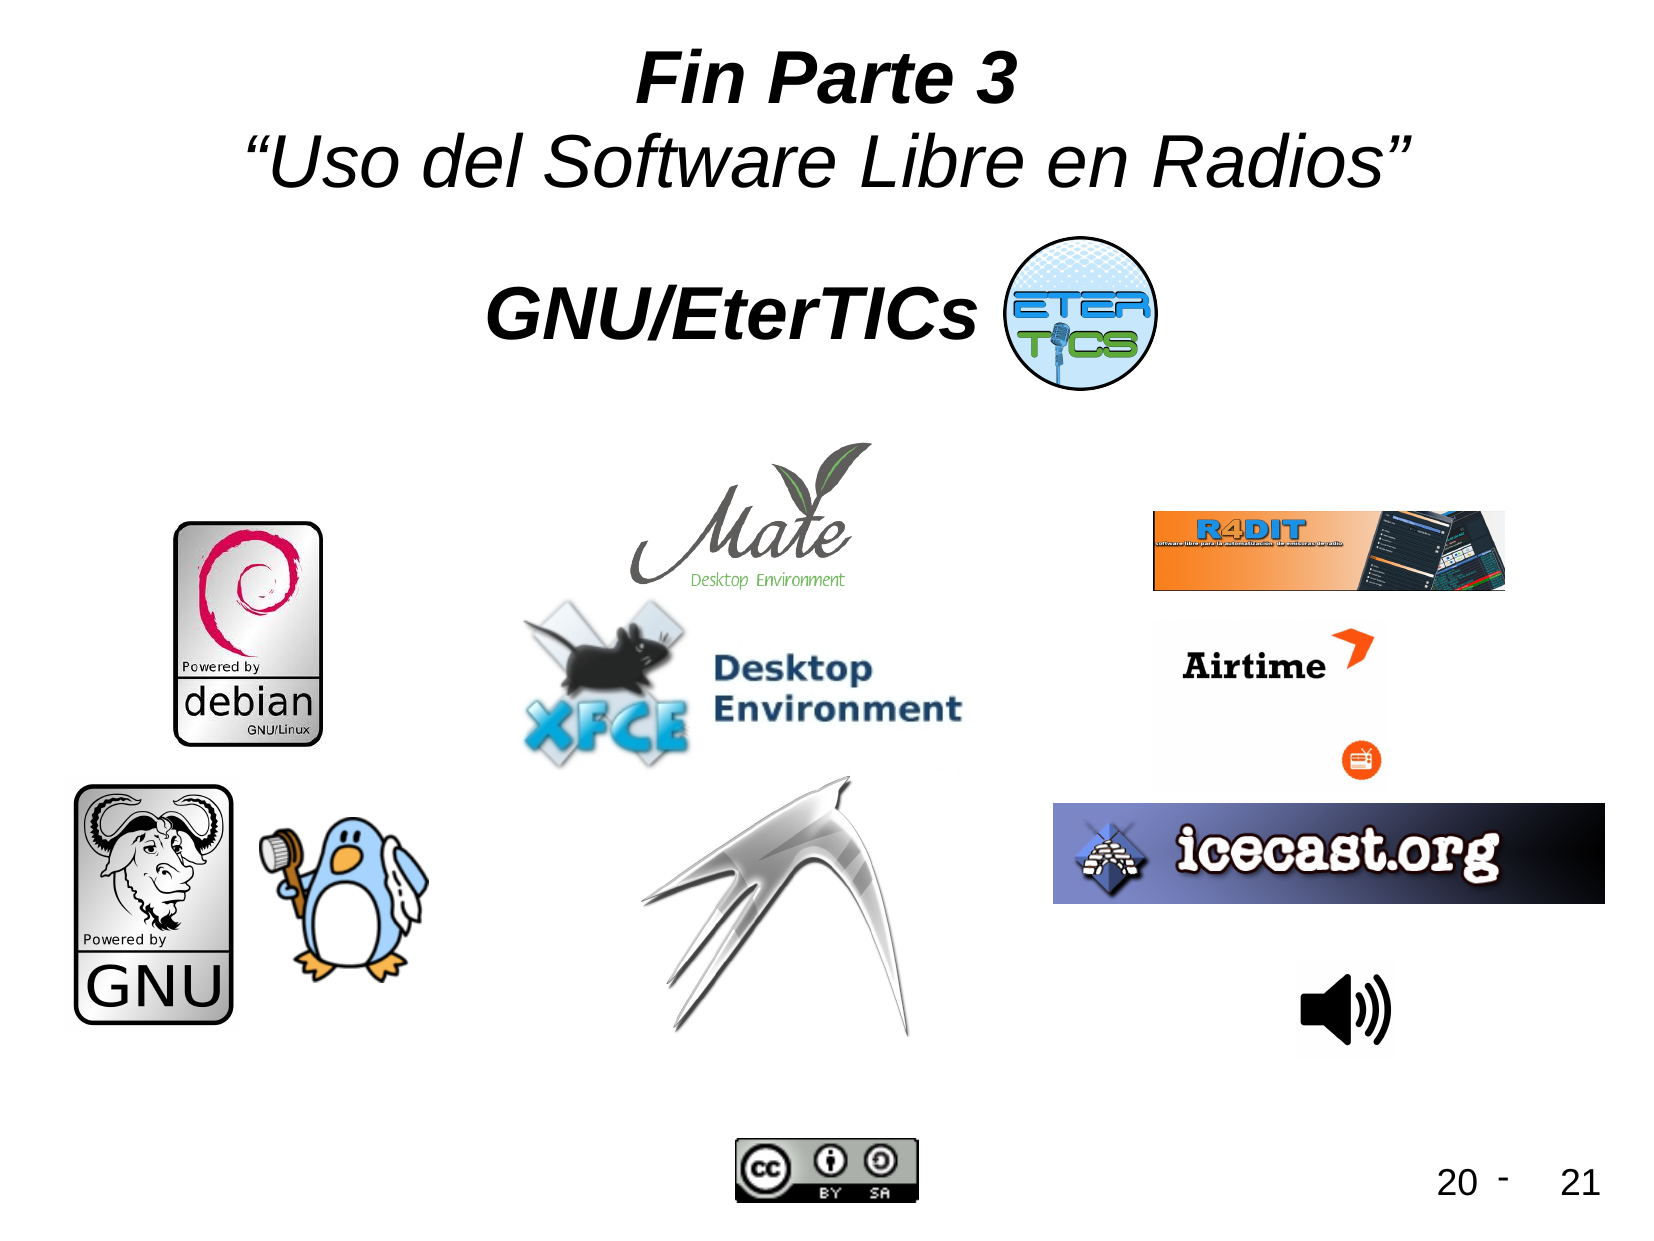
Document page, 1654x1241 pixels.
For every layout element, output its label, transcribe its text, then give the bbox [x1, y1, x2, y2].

text_box - [1482, 1147, 1530, 1205]
picture [735, 1138, 919, 1203]
text_box 21 [1545, 1154, 1642, 1225]
picture [161, 513, 329, 755]
title GNU/EterTICs [445, 255, 1003, 372]
picture [1153, 619, 1387, 793]
picture [259, 817, 429, 983]
picture [1153, 511, 1505, 591]
picture [508, 595, 995, 1037]
picture [630, 442, 872, 590]
picture [1296, 959, 1394, 1058]
text_box Fin Parte 3 “Uso del Software Libre en Radios” [211, 35, 1443, 204]
picture [1003, 236, 1158, 391]
picture [61, 776, 239, 1033]
text_box <número> [1421, 1154, 1545, 1225]
picture [1053, 803, 1605, 904]
